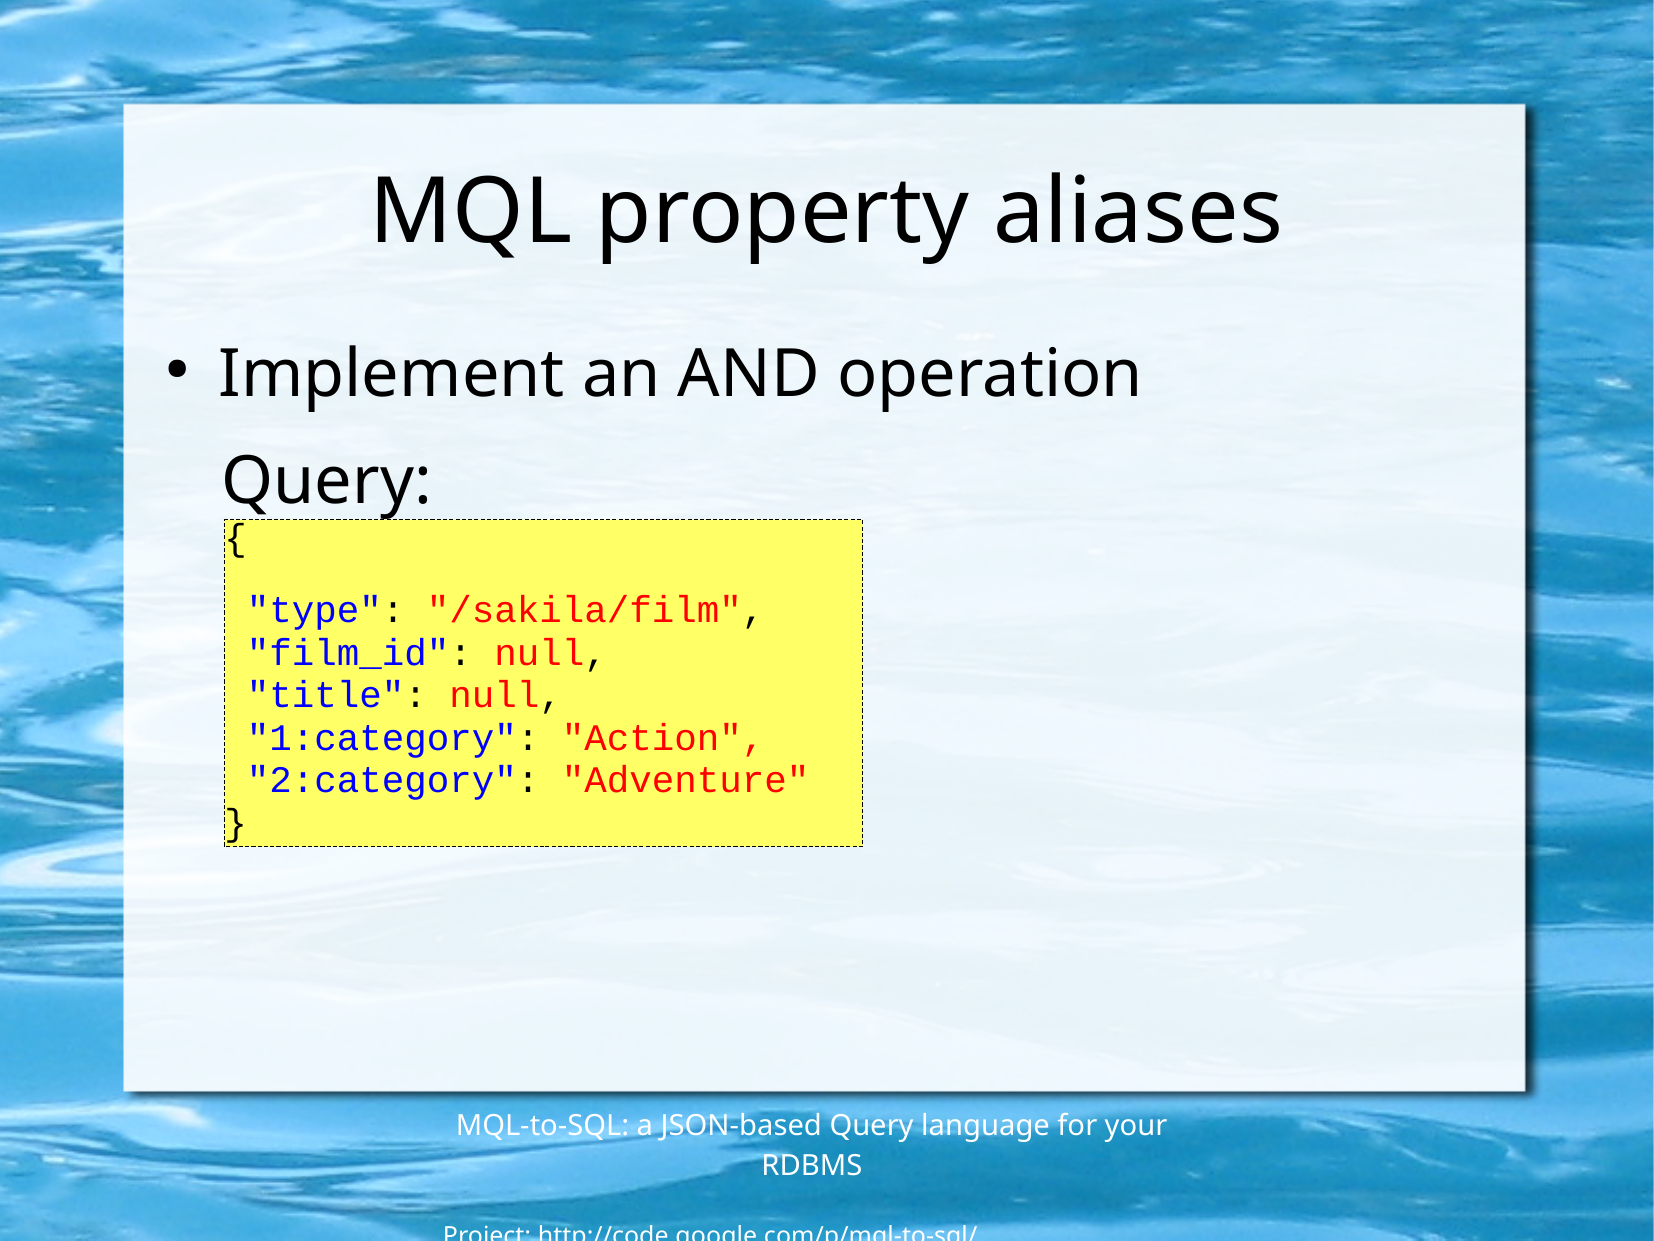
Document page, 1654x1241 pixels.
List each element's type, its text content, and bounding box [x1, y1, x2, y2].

picture [541, 1232, 548, 1241]
picture [827, 1232, 835, 1241]
picture [876, 1232, 883, 1241]
picture [950, 1232, 957, 1241]
picture [575, 1232, 583, 1241]
picture [710, 1232, 717, 1241]
picture [447, 1228, 454, 1235]
picture [694, 1232, 701, 1241]
picture [852, 1232, 859, 1241]
picture [0, 0, 1654, 1241]
list { "type": "/sakila/film", "film_id": null, "title": null, "1:category": "Action", "2:category": "Adventure" } [224, 526, 863, 847]
picture [795, 1232, 802, 1241]
picture [914, 1232, 921, 1241]
list Implement an AND operation [147, 324, 1506, 526]
picture [804, 1232, 810, 1241]
picture [471, 1232, 478, 1241]
picture [628, 1232, 635, 1241]
picture [861, 1232, 867, 1241]
title MQL property aliases [147, 118, 1506, 296]
picture [643, 1232, 650, 1241]
picture [725, 1232, 732, 1241]
picture [780, 1232, 787, 1241]
picture [679, 1232, 686, 1241]
